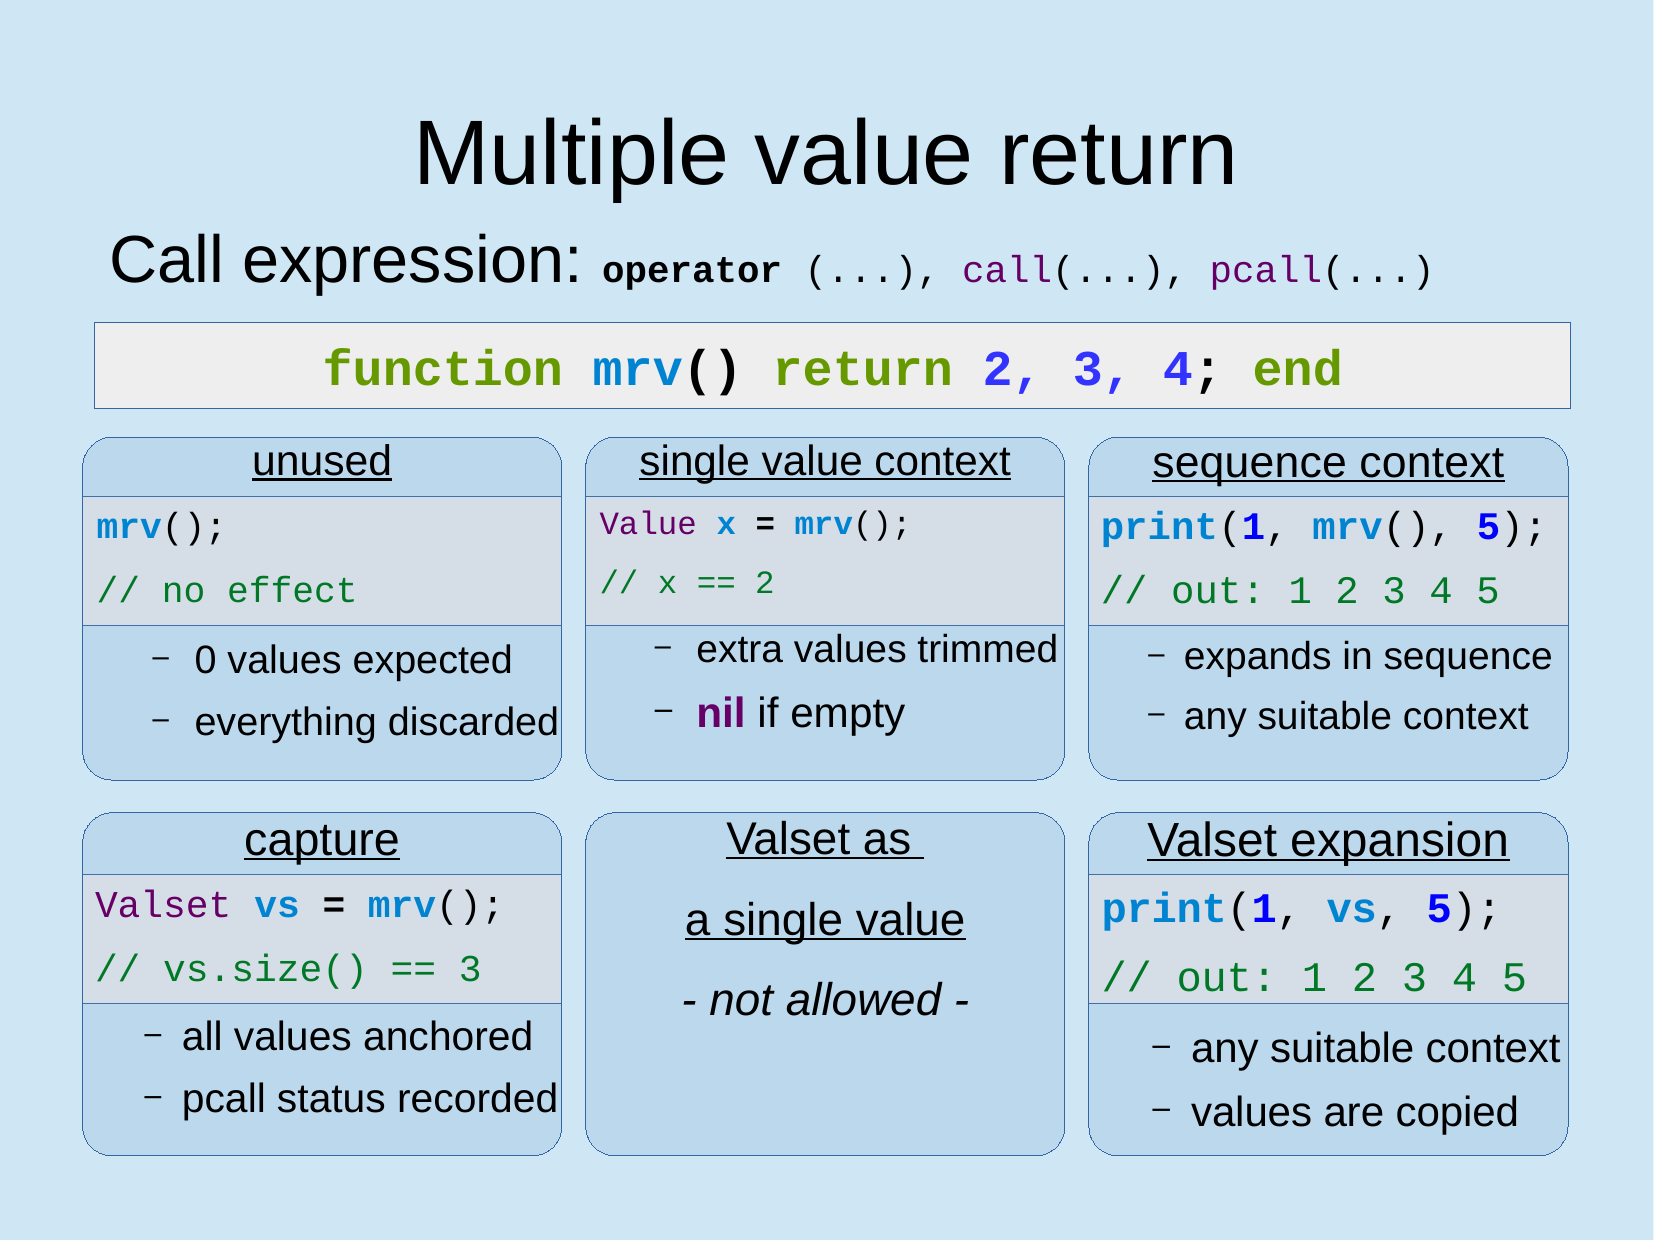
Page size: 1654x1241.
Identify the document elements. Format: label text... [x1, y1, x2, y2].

list Valset expansion print(1, vs, 5); // out: 1 2 3 4 5 any suitable context values are copied [1088, 812, 1569, 1156]
list unused mrv(); // no effect 0 values expected everything discarded [82, 437, 562, 781]
list capture Valset vs = mrv(); // vs.size() == 3 all values anchored pcall status recorded [82, 812, 562, 1156]
list sequence context print(1, mrv(), 5); // out: 1 2 3 4 5 expands in sequence any suitable context [1088, 437, 1569, 781]
list single value context Value x = mrv(); // x == 2 extra values trimmed nil if empty [585, 437, 1065, 781]
list Valset as a single value - not allowed - [585, 812, 1065, 1156]
text_box Call expression: operator (...), call(...), pcall(...) [94, 214, 1515, 308]
title Multiple value return [82, 49, 1571, 257]
text_box function mrv() return 2, 3, 4; end [94, 322, 1571, 394]
